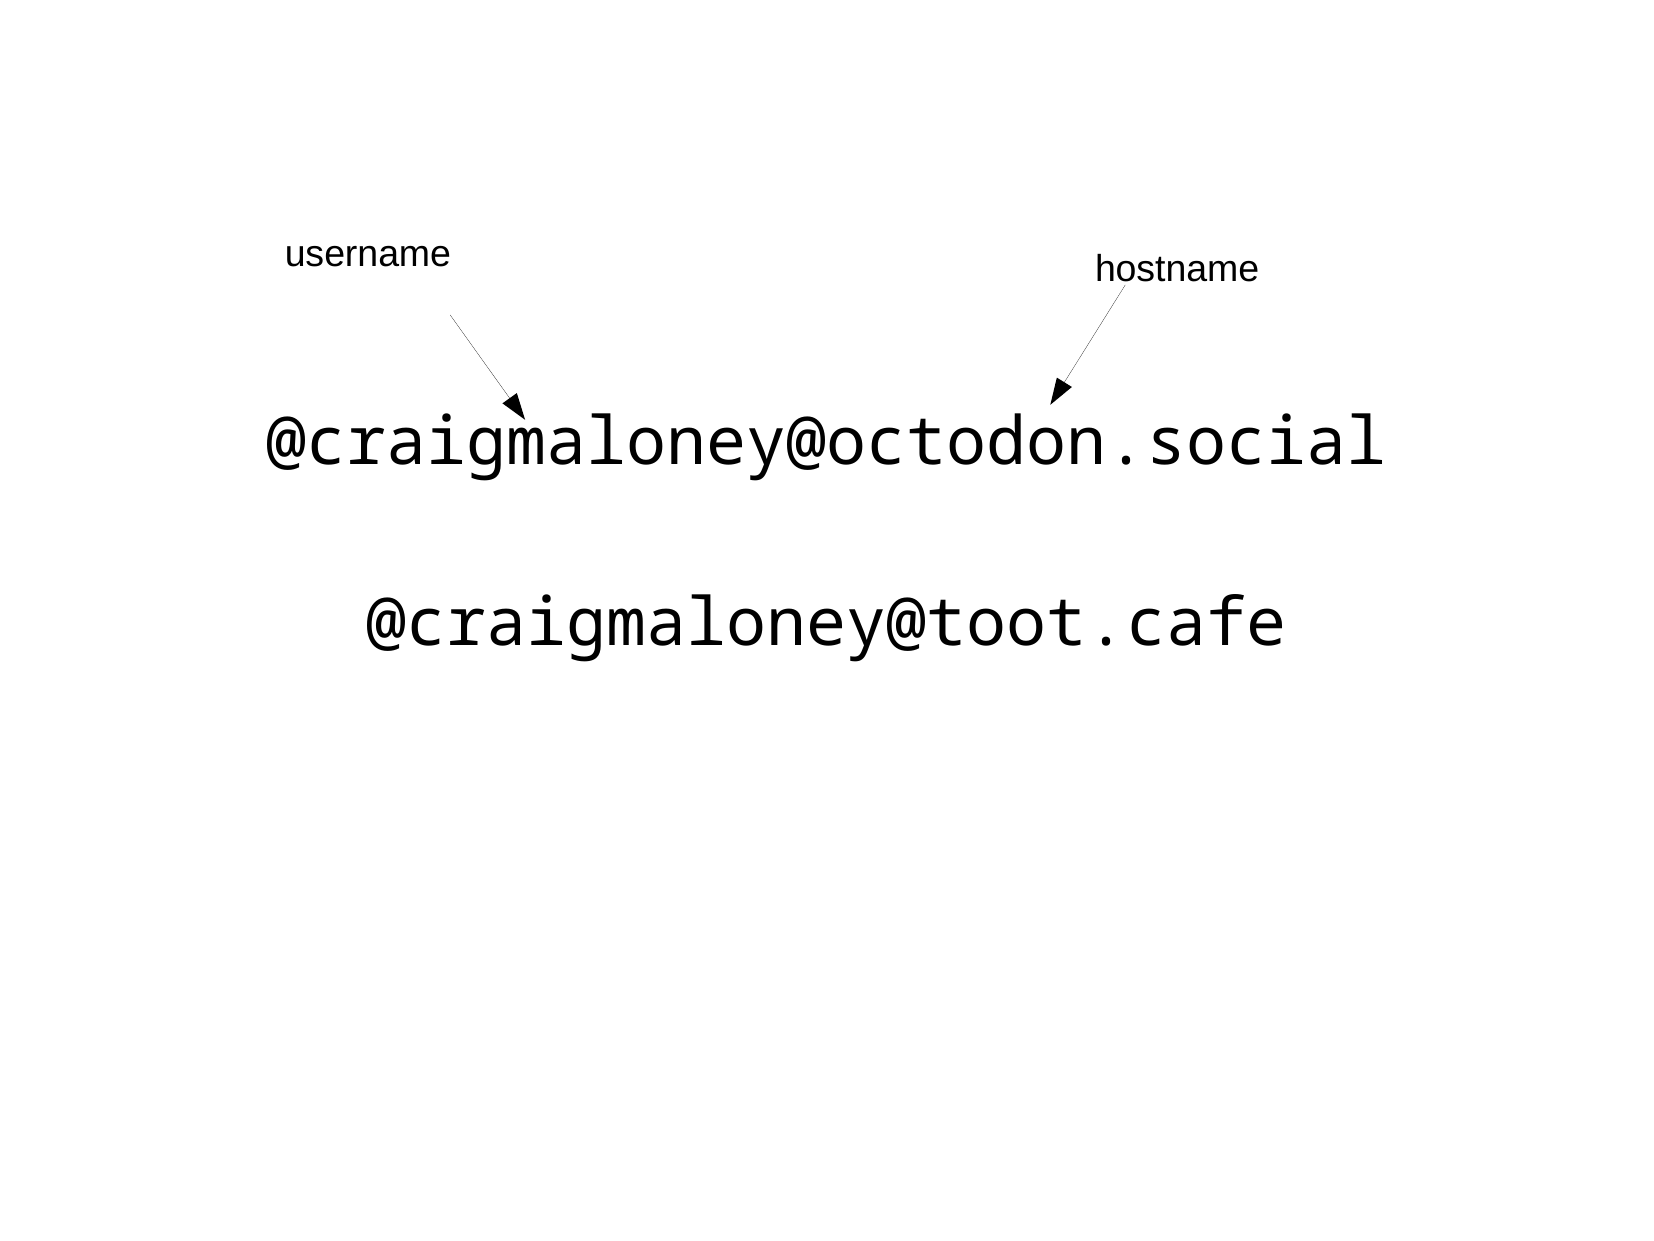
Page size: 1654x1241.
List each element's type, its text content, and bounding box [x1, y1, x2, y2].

subtitle @craigmaloney@octodon.social @craigmaloney@toot.cafe [82, 49, 1571, 1010]
text_box username [270, 224, 467, 282]
text_box hostname [1080, 239, 1275, 297]
